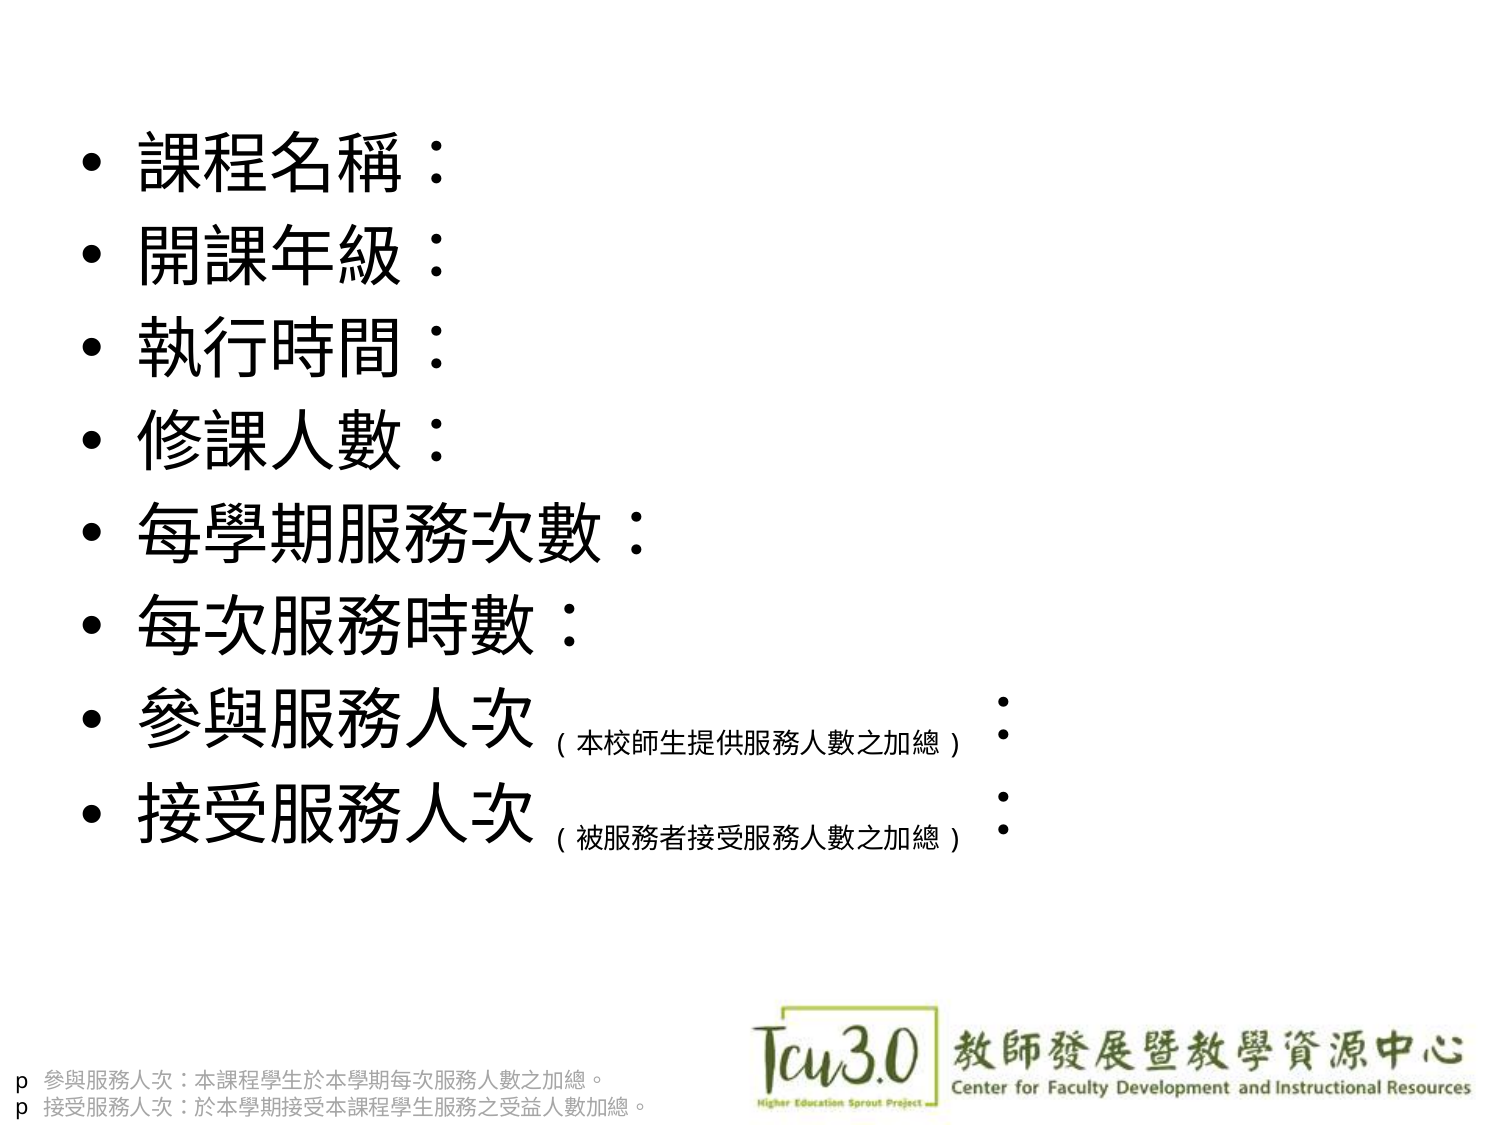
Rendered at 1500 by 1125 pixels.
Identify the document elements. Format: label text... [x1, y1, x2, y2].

text_box 參與服務人次：本課程學生於本學期每次服務人數之加總。 接受服務人次：於本學期接受本課程學生服務之受益人數加總。 [0, 1059, 751, 1125]
list 課程名稱： 開課年級： 執行時間： 修課人數： 每學期服務次數： 每次服務時數： 參與服務人次(本校師生提供服務人數之加總)： 接受服務人次(被服務者接受服務人數之加總)： [64, 113, 1402, 1005]
